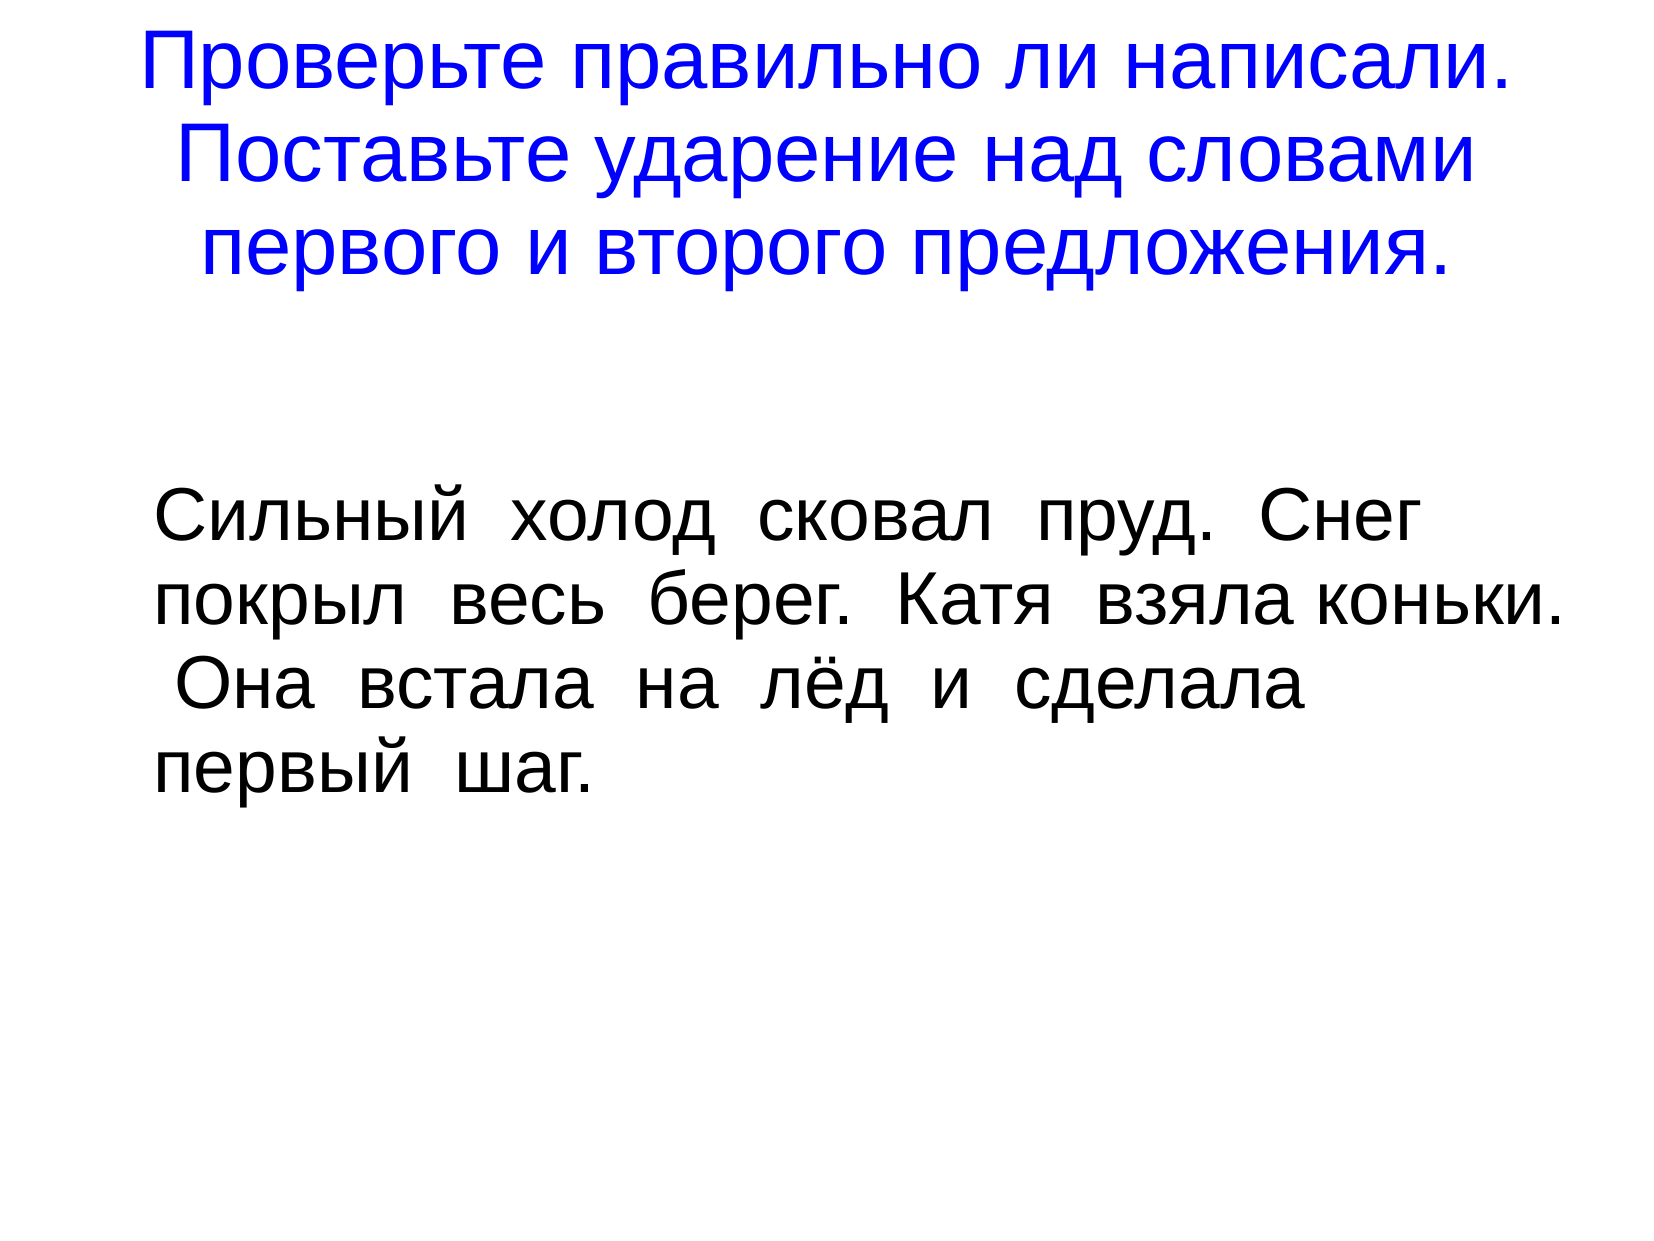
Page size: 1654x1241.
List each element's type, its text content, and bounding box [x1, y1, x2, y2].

list Сильный холод сковал пруд. Снег покрыл весь берег. Катя взяла коньки. Она встала на лёд и сделала первый шаг. [82, 472, 1571, 1010]
title Проверьте правильно ли написали. Поставьте ударение над словами первого и второго предложения. [82, 13, 1571, 293]
